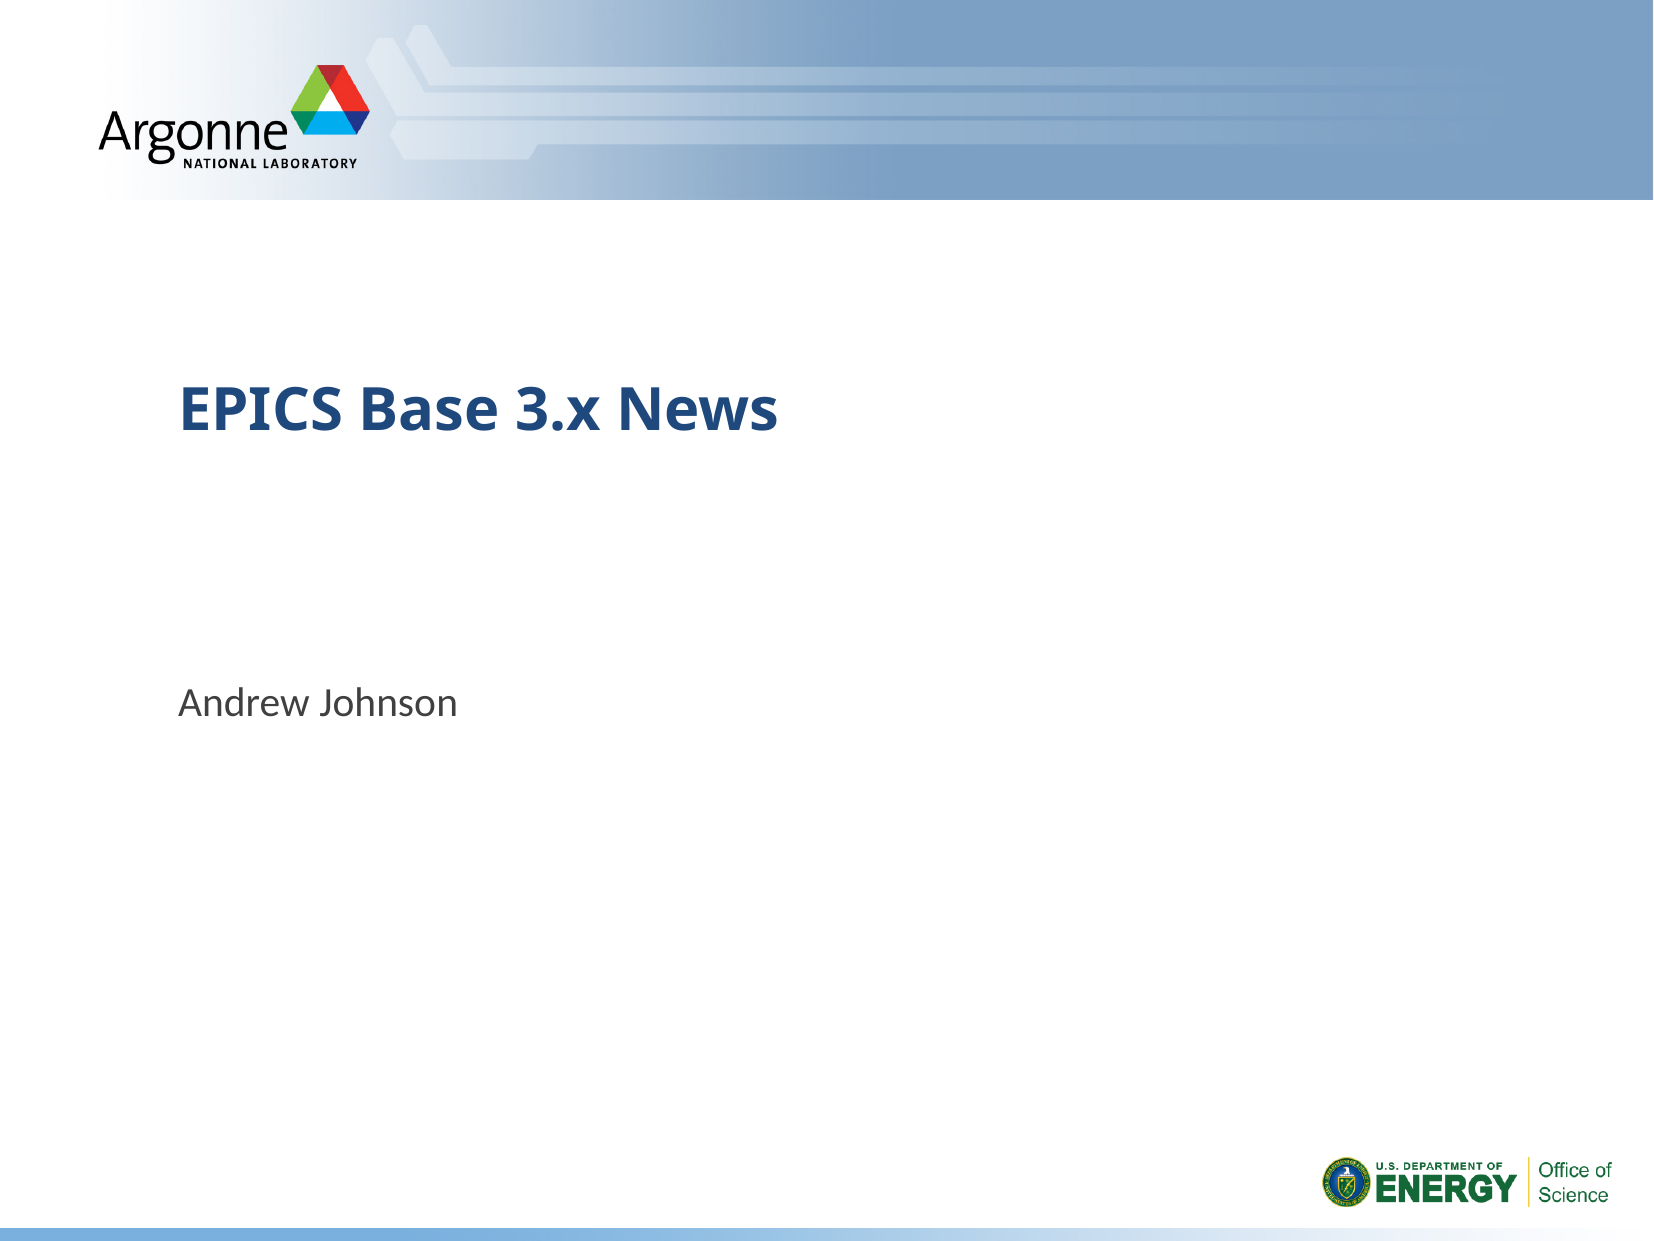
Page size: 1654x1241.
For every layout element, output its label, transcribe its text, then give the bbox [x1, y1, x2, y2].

subtitle Andrew Johnson [178, 573, 1336, 891]
picture [1322, 1157, 1612, 1207]
picture [0, 0, 1654, 201]
picture [0, 1228, 1654, 1241]
title EPICS Base 3.x News [178, 310, 1570, 505]
